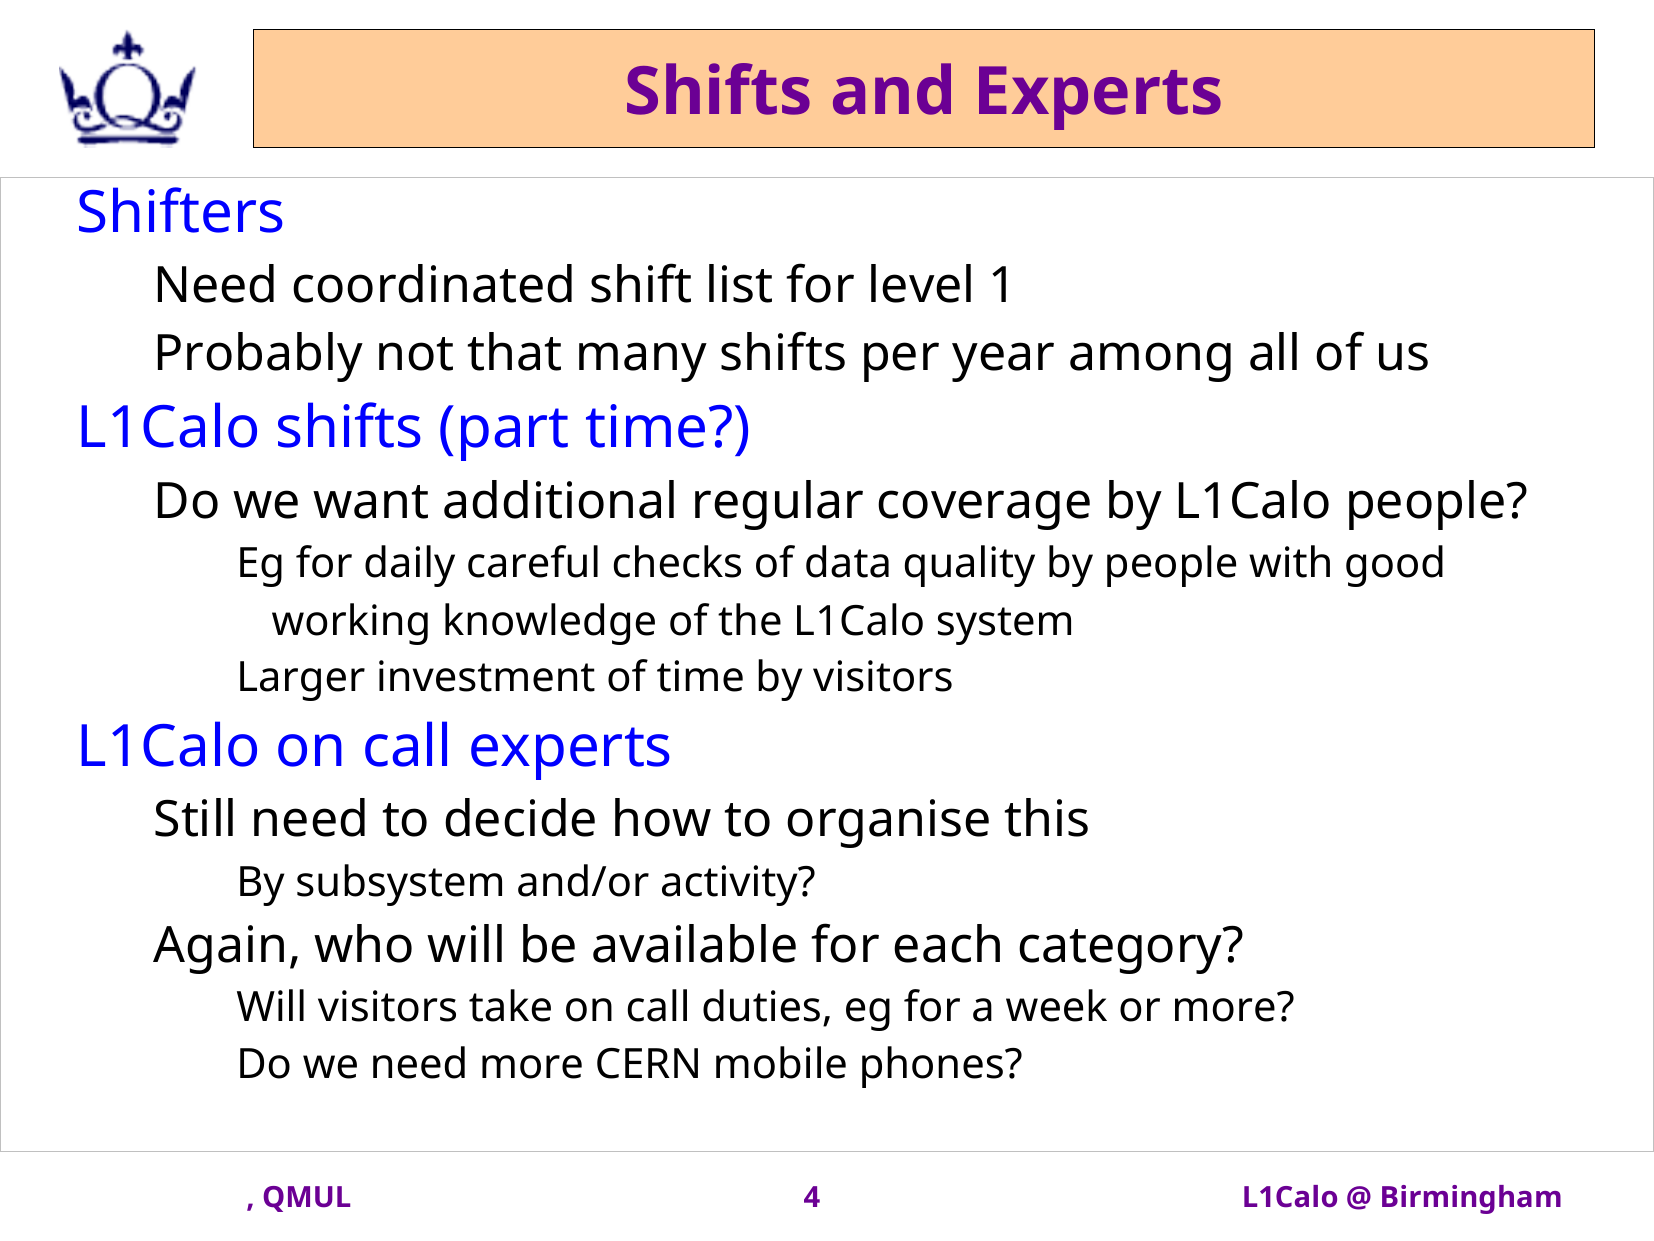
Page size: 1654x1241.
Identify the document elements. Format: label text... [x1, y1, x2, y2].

picture [59, 29, 200, 148]
title Shifts and Experts [253, 29, 1595, 148]
list Shifters Need coordinated shift list for level 1 Probably not that many shifts per year among all of us L1Calo shifts (part time?) Do we want additional regular coverage by L1Calo people? Eg for daily careful checks of data quality by people with good working knowledge of the L1Calo system Larger investment of time by visitors L1Calo on call experts Still need to decide how to organise this By subsystem and/or activity? Again, who will be available for each category? Will visitors take on call duties, eg for a week or more? Do we need more CERN mobile phones? [59, 169, 1603, 1141]
